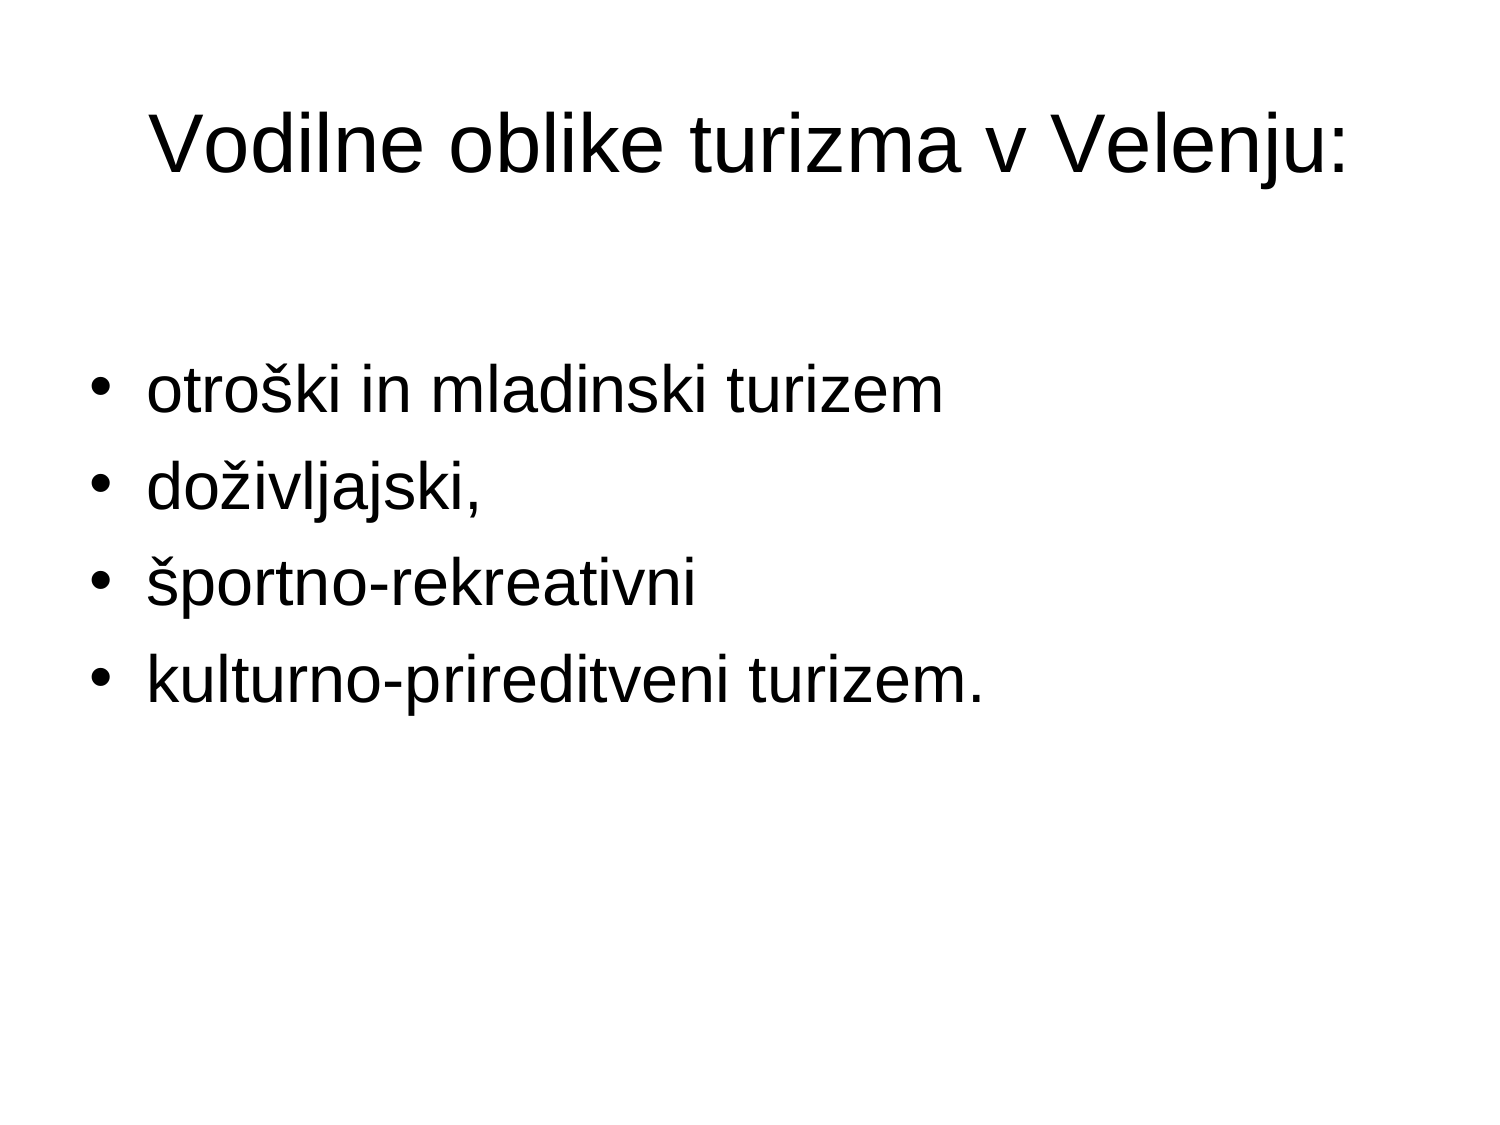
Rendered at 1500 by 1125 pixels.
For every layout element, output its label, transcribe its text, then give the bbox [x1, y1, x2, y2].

list otroški in mladinski turizem doživljajski, športno-rekreativni kulturno-prireditveni turizem. [75, 337, 1426, 1005]
title Vodilne oblike turizma v Velenju: [75, 45, 1426, 233]
